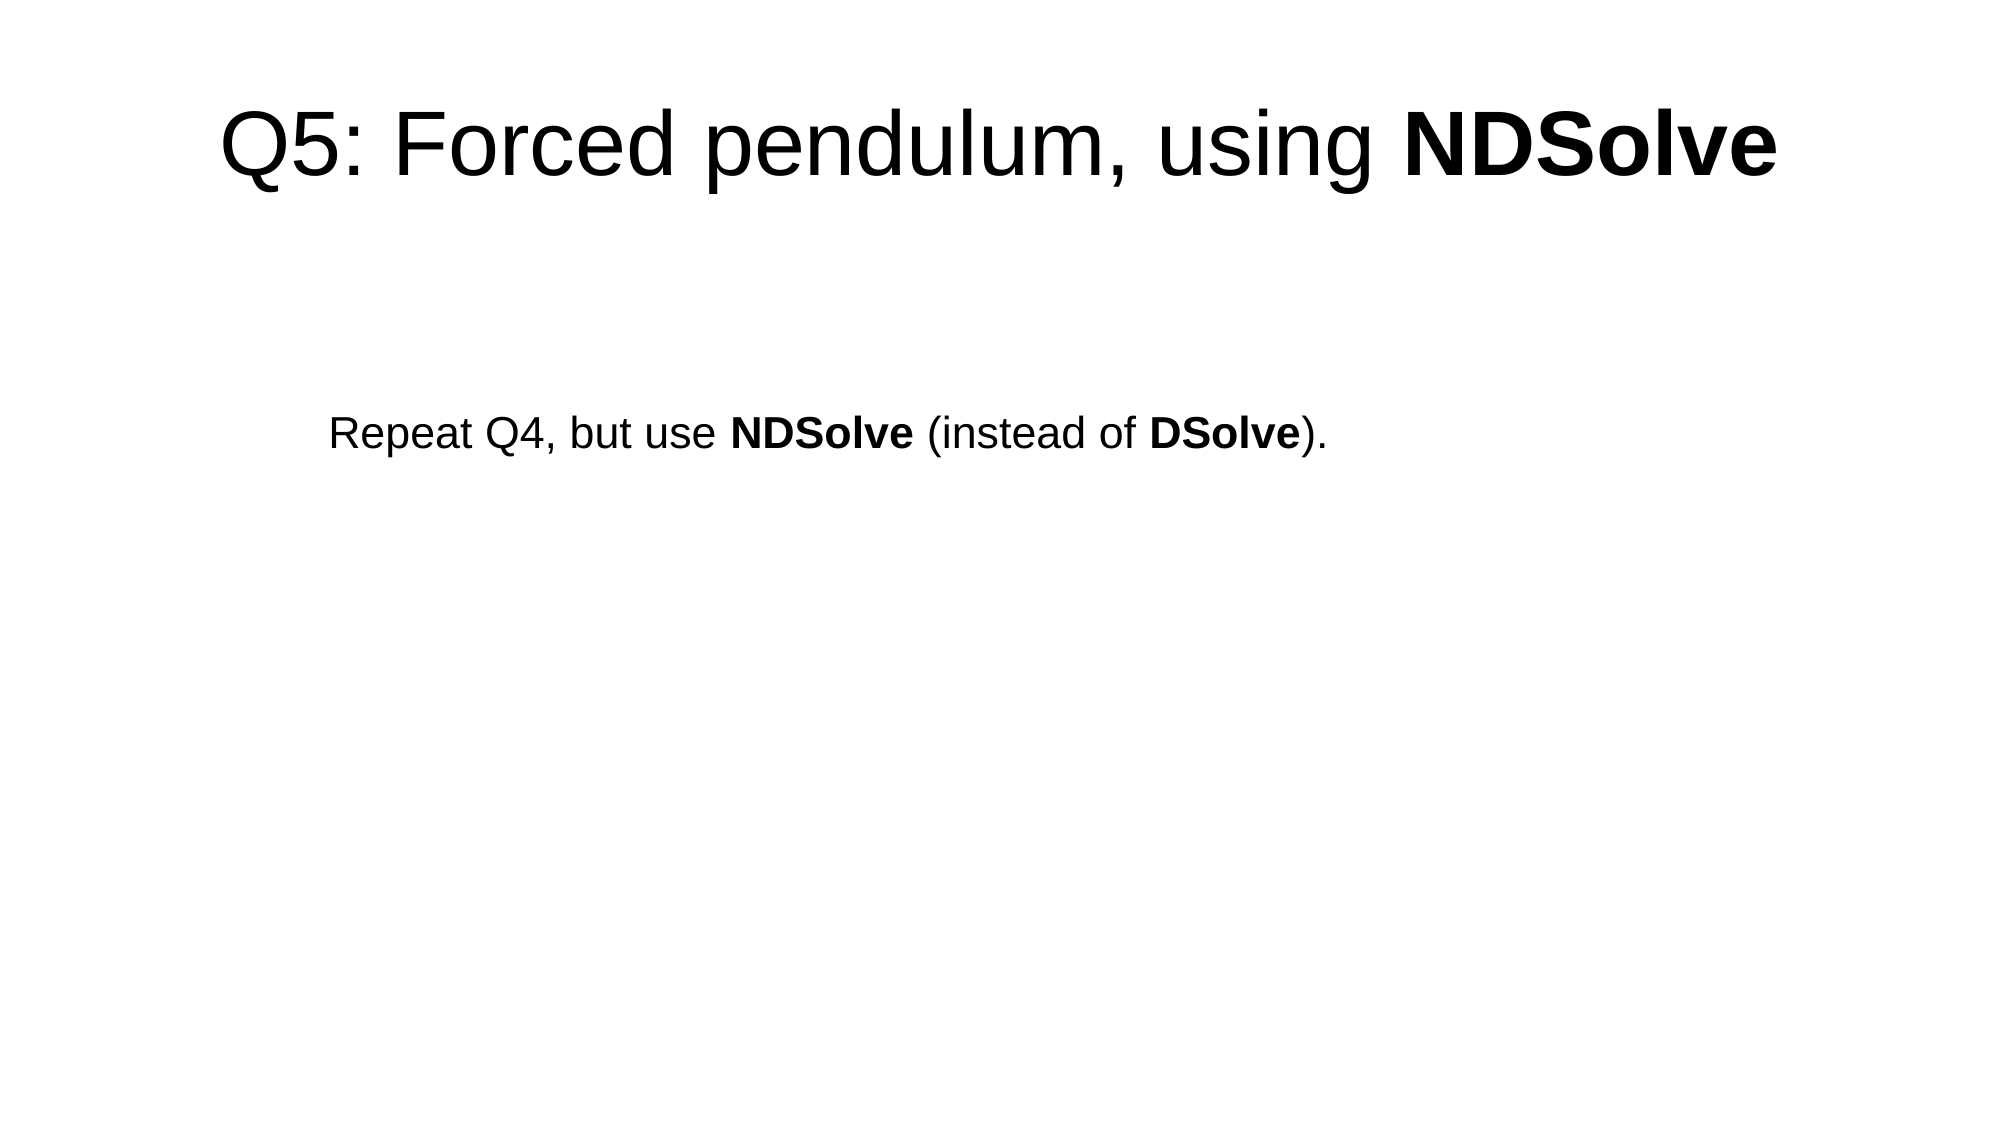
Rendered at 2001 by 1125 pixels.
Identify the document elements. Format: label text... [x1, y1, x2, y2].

list Repeat Q4, but use NDSolve (instead of DSolve). [328, 403, 1523, 487]
title Q5: Forced pendulum, using NDSolve [99, 44, 1900, 233]
